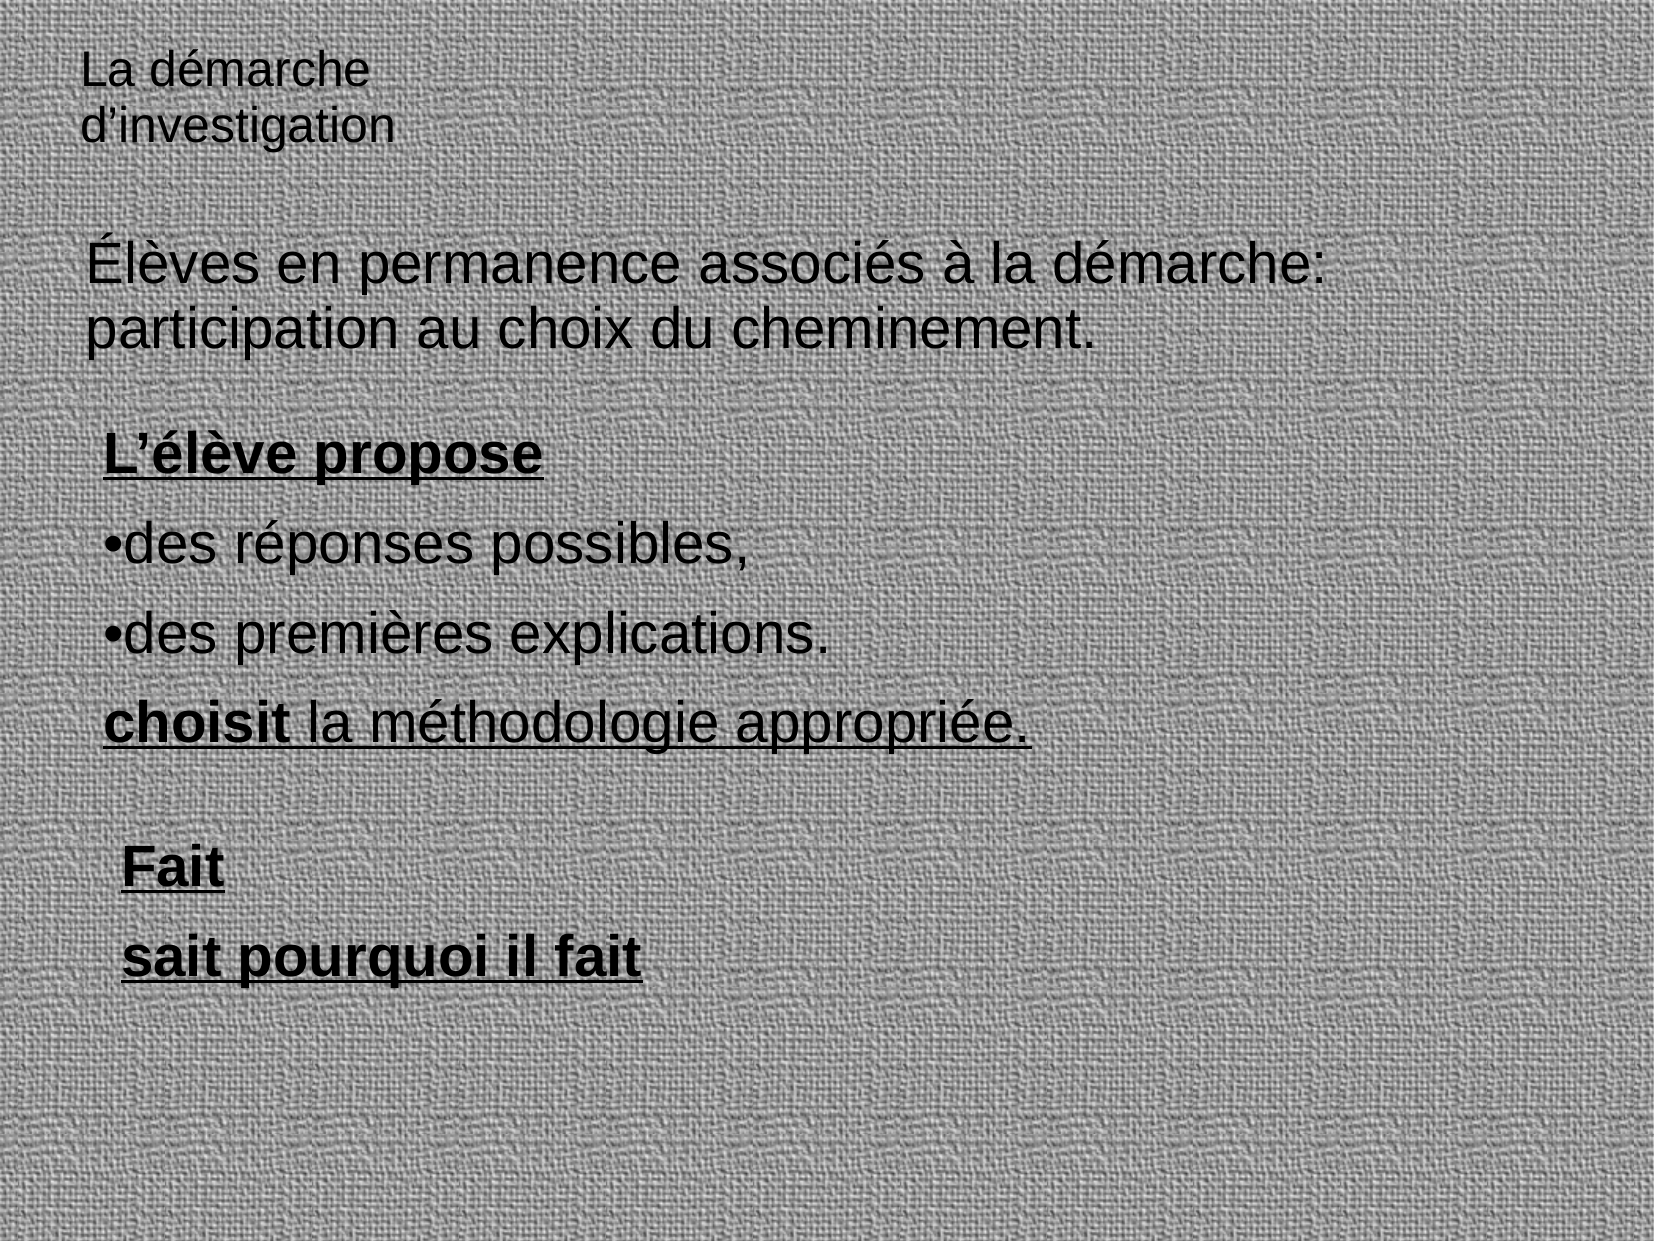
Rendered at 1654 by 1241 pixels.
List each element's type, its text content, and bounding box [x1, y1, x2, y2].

text_box La démarche d’investigation [65, 33, 650, 272]
text_box Élèves en permanence associés à la démarche: participation au choix du cheminement. [70, 223, 1429, 414]
picture [0, 0, 1654, 1241]
text_box Fait sait pourquoi il fait [106, 826, 1389, 1167]
text_box L’élève propose •des réponses possibles, •des premières explications. choisit la méthodologie appropriée. [88, 413, 1075, 763]
